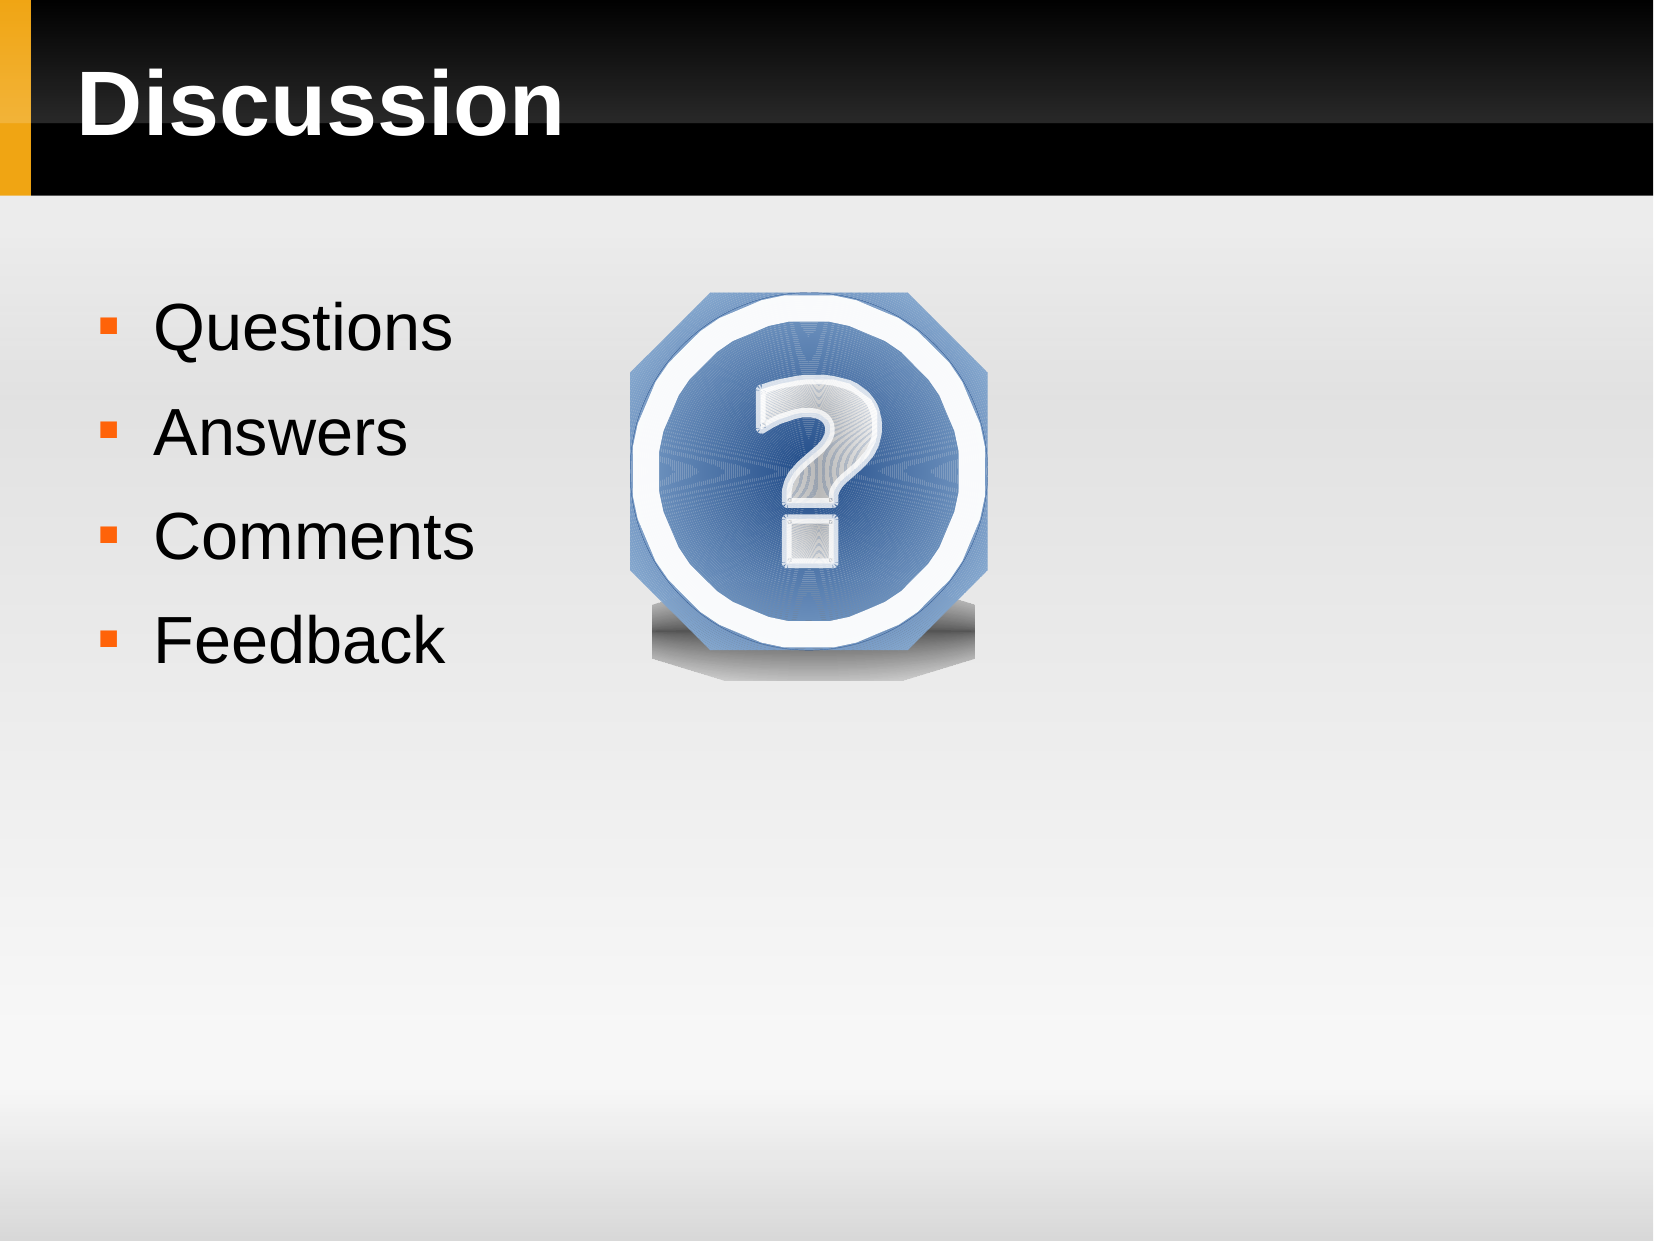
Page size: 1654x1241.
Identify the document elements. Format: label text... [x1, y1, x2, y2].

title Discussion [76, 7, 1565, 200]
list Questions Answers Comments Feedback [82, 290, 1571, 1095]
picture [0, 0, 1654, 1241]
